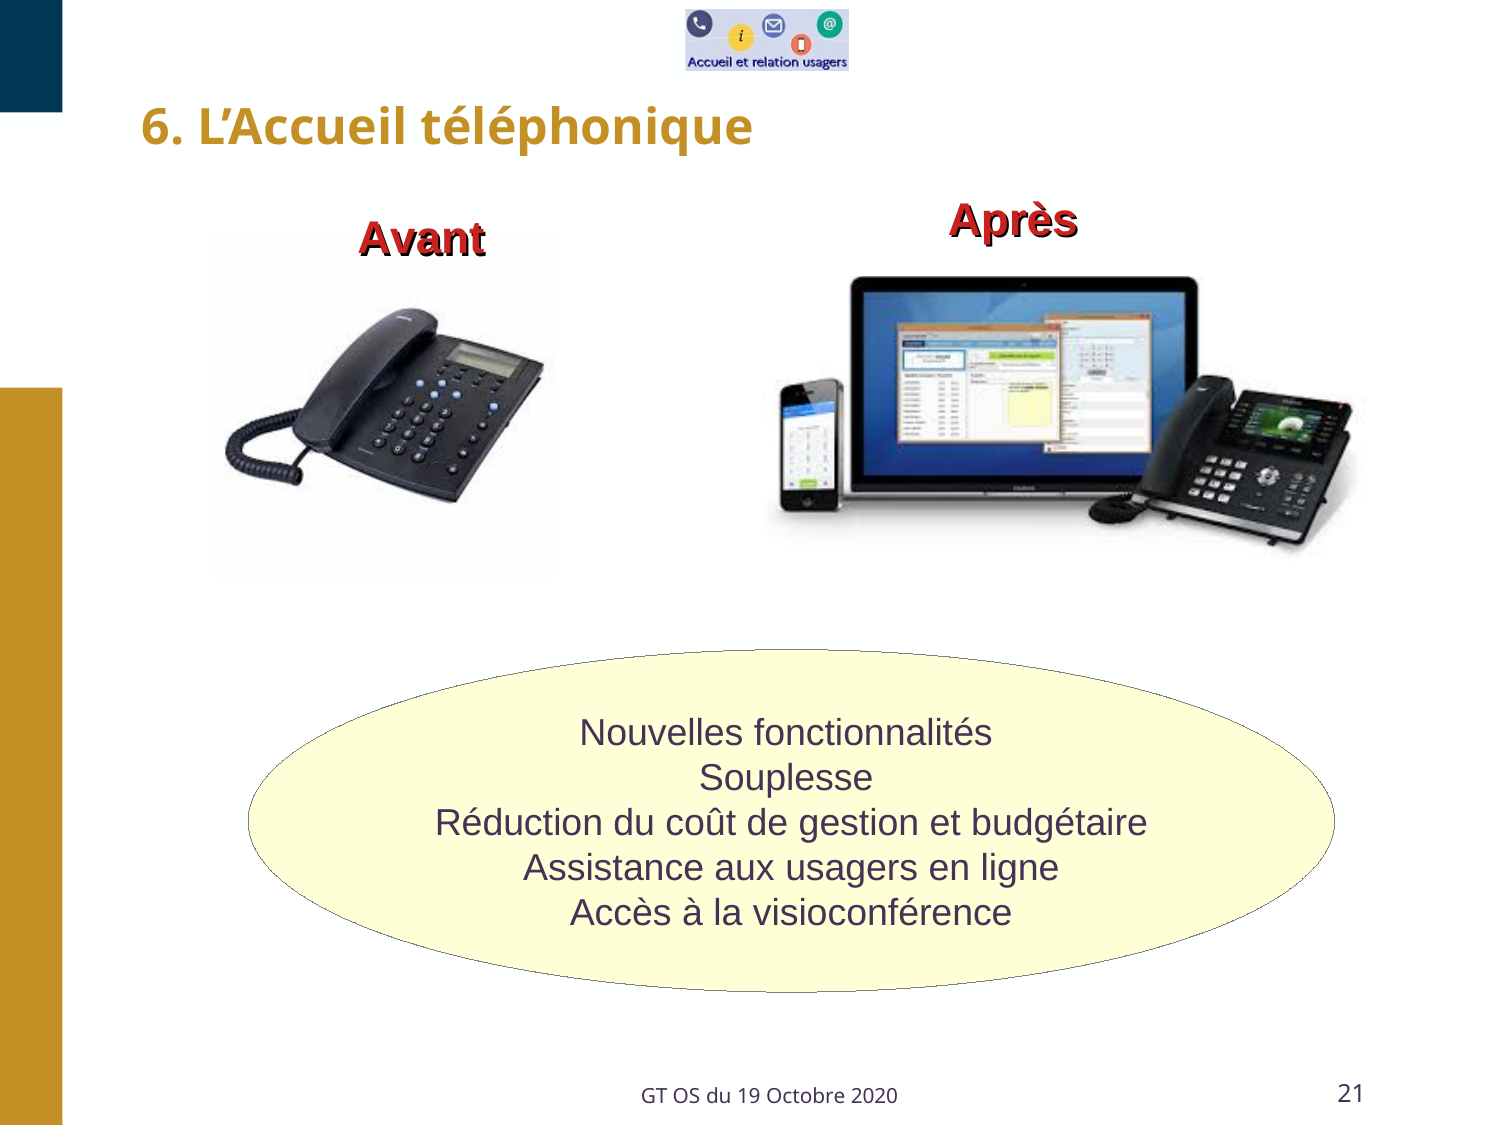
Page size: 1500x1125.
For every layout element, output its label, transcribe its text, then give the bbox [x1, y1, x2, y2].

title 6. L’Accueil téléphonique [141, 70, 1428, 186]
text_box Nouvelles fonctionnalités Souplesse Réduction du coût de gestion et budgétaire Assistance aux usagers en ligne Accès à la visioconférence [248, 649, 1335, 993]
picture [685, 9, 849, 70]
text_box Après [933, 182, 1111, 276]
picture [761, 276, 1366, 561]
picture [212, 236, 556, 579]
text_box Avant [342, 200, 520, 326]
